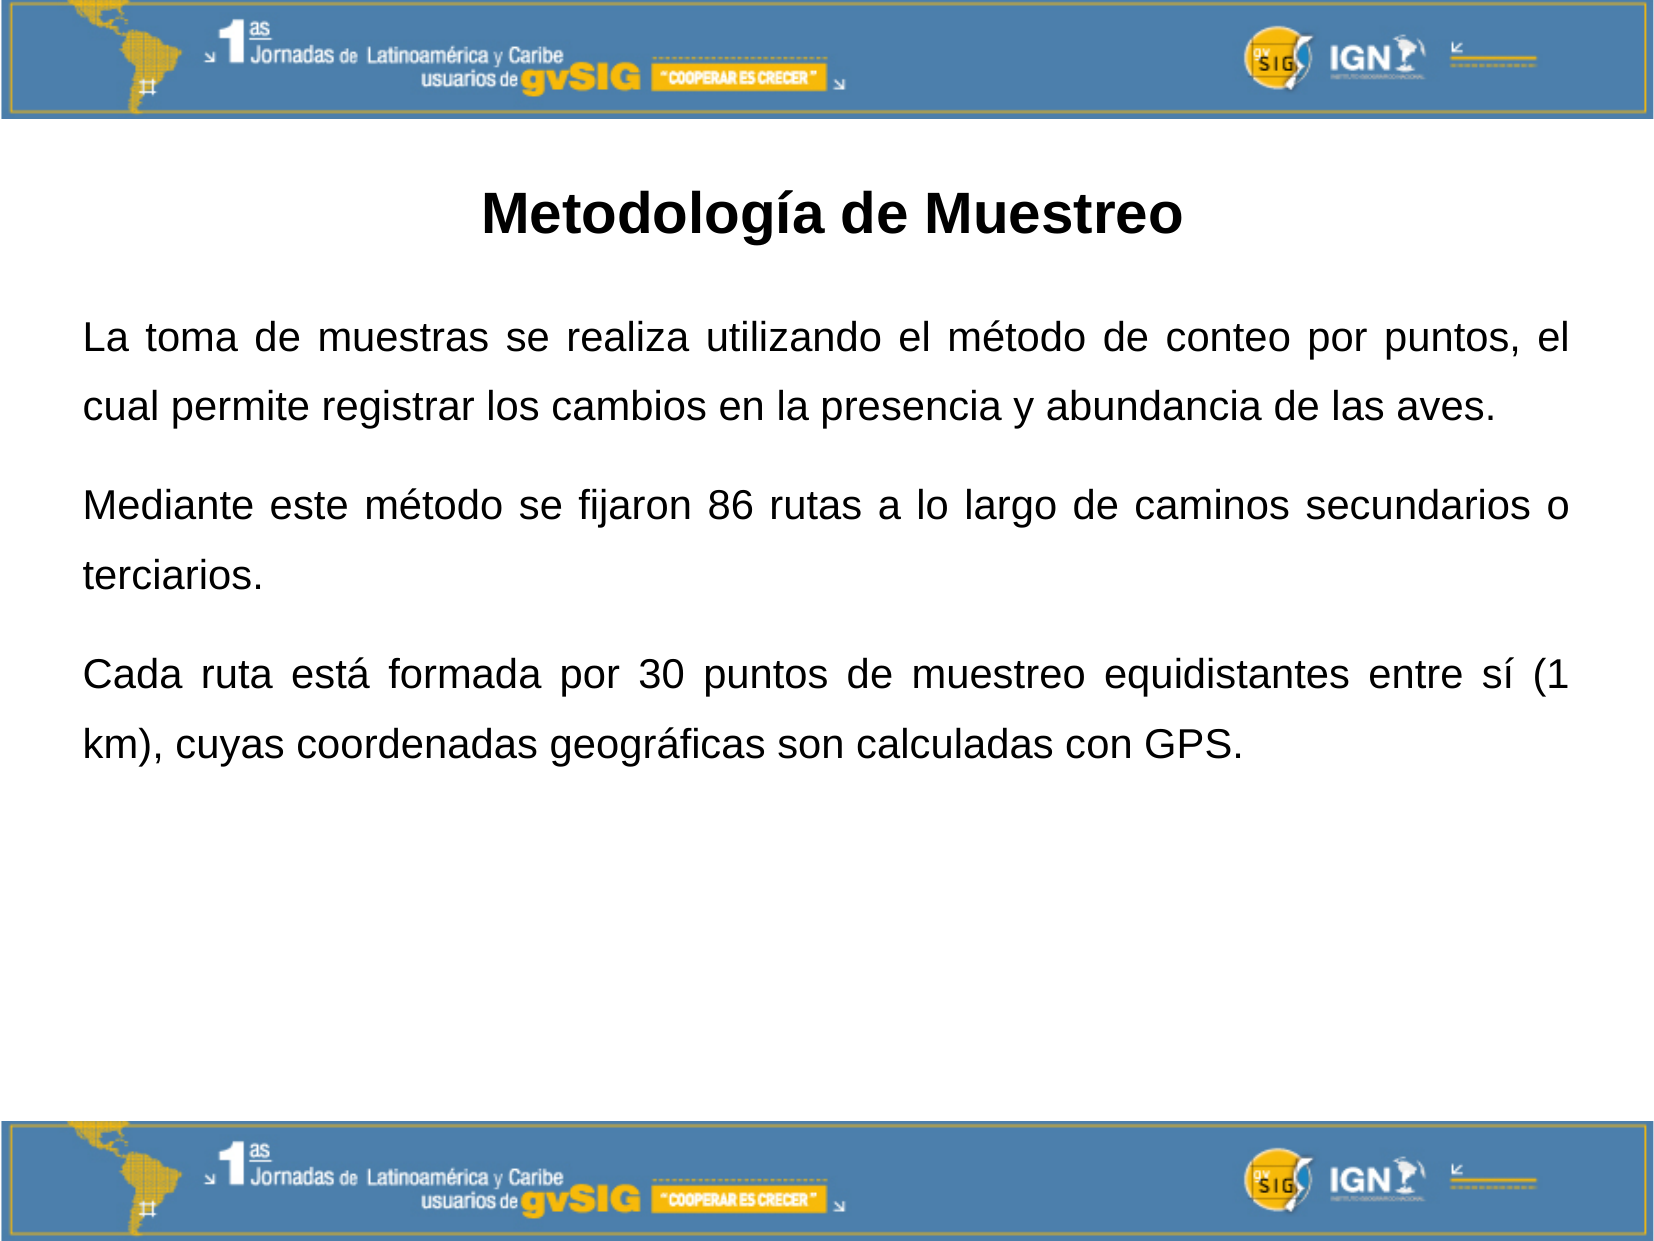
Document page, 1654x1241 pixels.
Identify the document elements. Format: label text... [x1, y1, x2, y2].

list La toma de muestras se realiza utilizando el método de conteo por puntos, el cual permite registrar los cambios en la presencia y abundancia de las aves. Mediante este método se fijaron 86 rutas a lo largo de caminos secundarios o terciarios. Cada ruta está formada por 30 puntos de muestreo equidistantes entre sí (1 km), cuyas coordenadas geográficas son calculadas con GPS. [82, 290, 1571, 916]
title Metodología de Muestreo [88, 147, 1577, 279]
picture [0, 0, 1654, 119]
picture [0, 1121, 1654, 1241]
